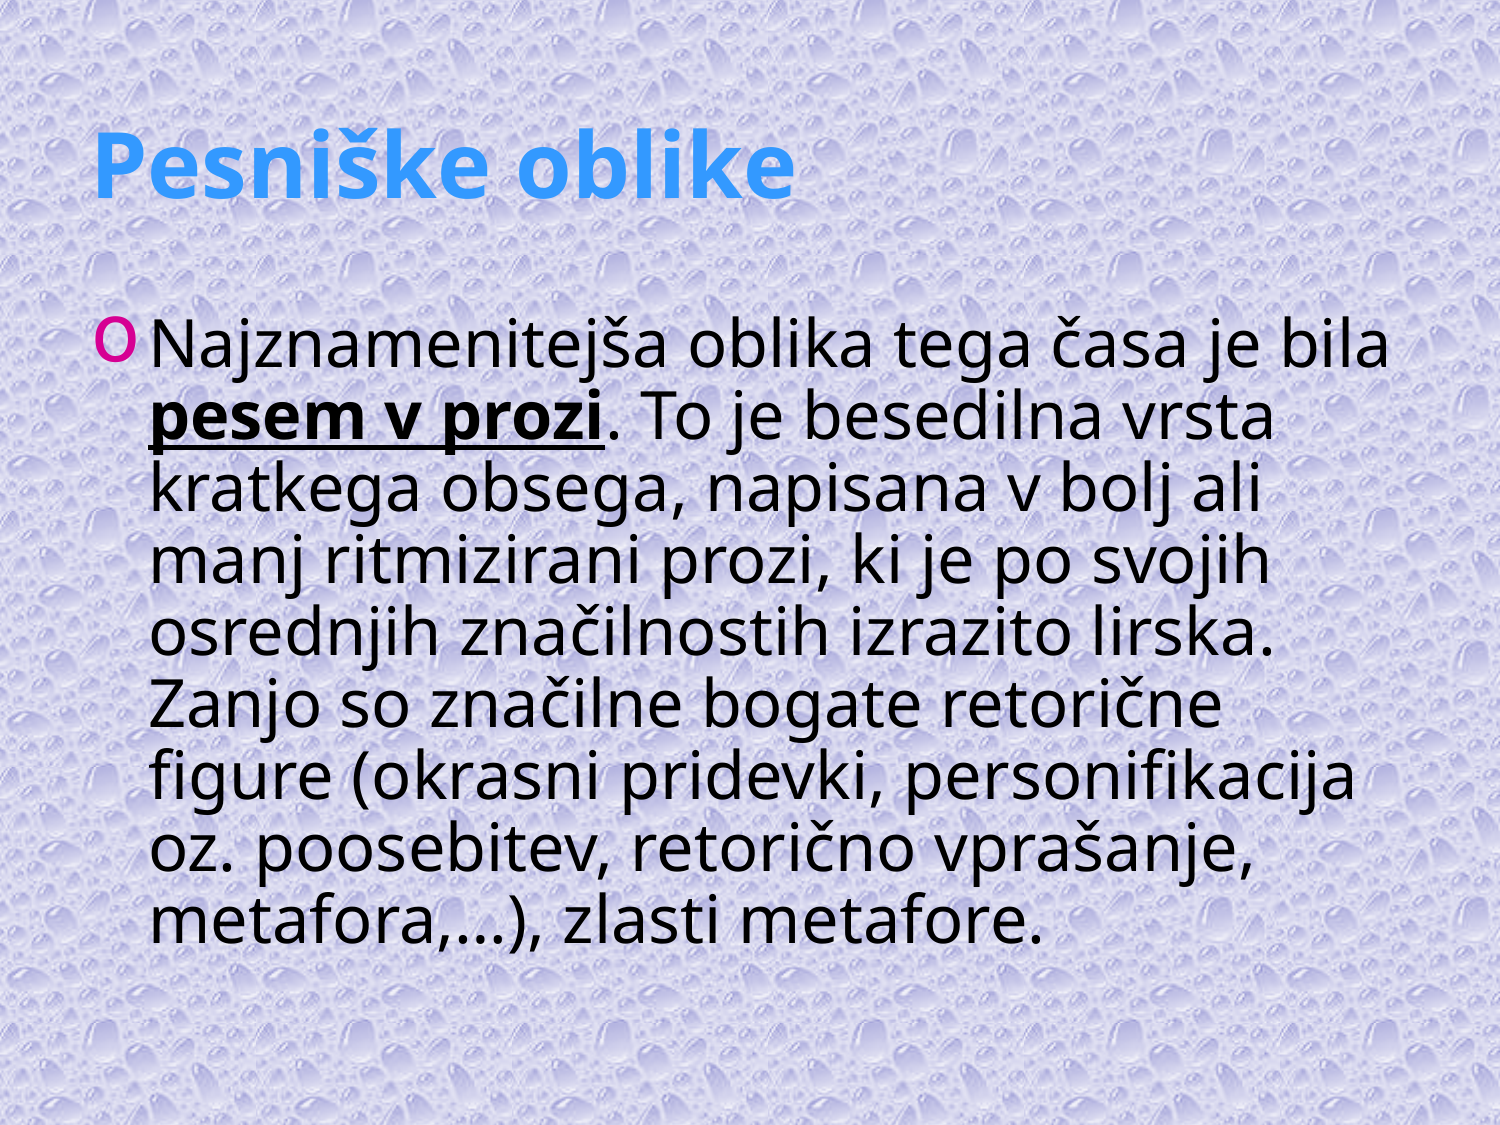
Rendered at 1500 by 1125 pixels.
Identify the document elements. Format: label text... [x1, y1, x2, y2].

list Najznamenitejša oblika tega časa je bila pesem v prozi. To je besedilna vrsta kratkega obsega, napisana v bolj ali manj ritmizirani prozi, ki je po svojih osrednjih značilnostih izrazito lirska. Zanjo so značilne bogate retorične figure (okrasni pridevki, personifikacija oz. poosebitev, retorično vprašanje, metafora,…), zlasti metafore. [76, 302, 1427, 978]
title Pesniške oblike [75, 47, 1425, 275]
picture [0, 0, 1500, 1125]
